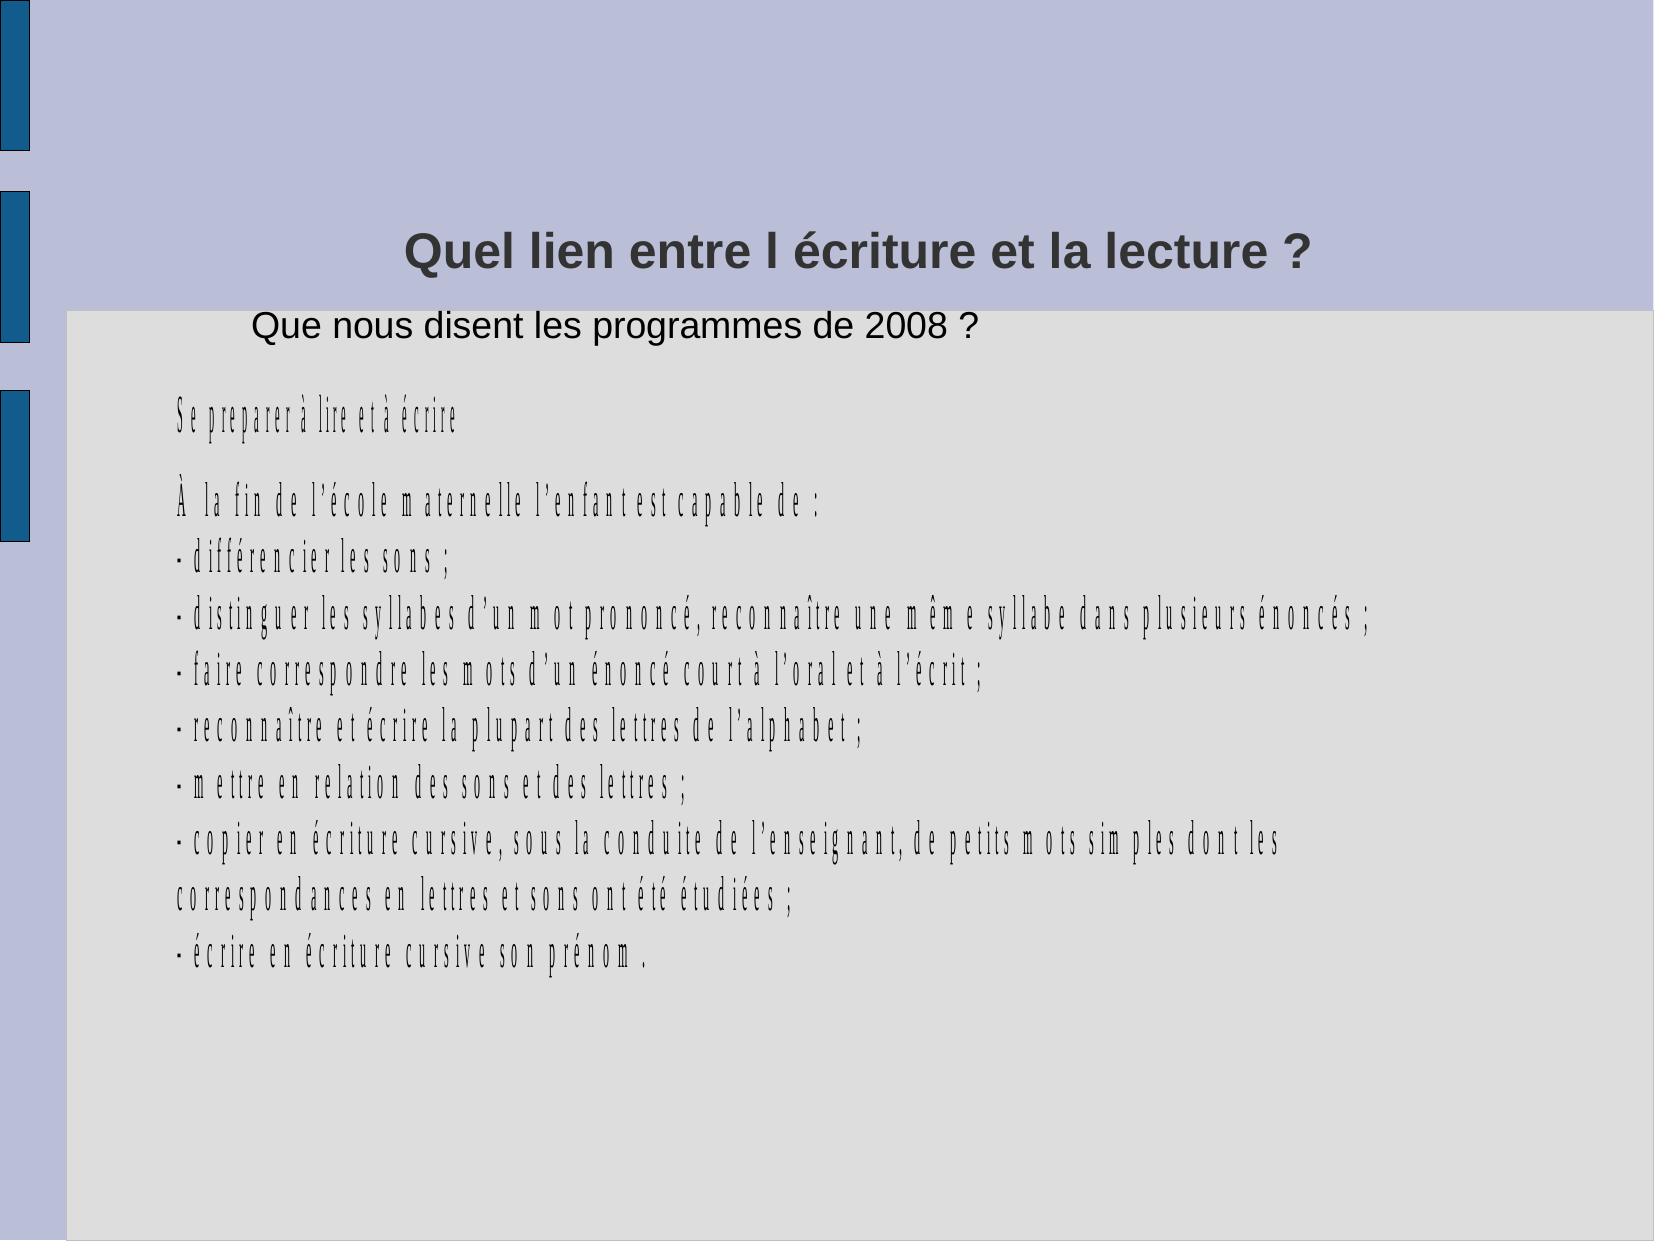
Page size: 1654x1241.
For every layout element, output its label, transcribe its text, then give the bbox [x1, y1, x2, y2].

title Quel lien entre l écriture et la lecture ? [152, 147, 1565, 355]
text_box Que nous disent les programmes de 2008 ? [236, 297, 1270, 355]
picture [177, 383, 1388, 1004]
